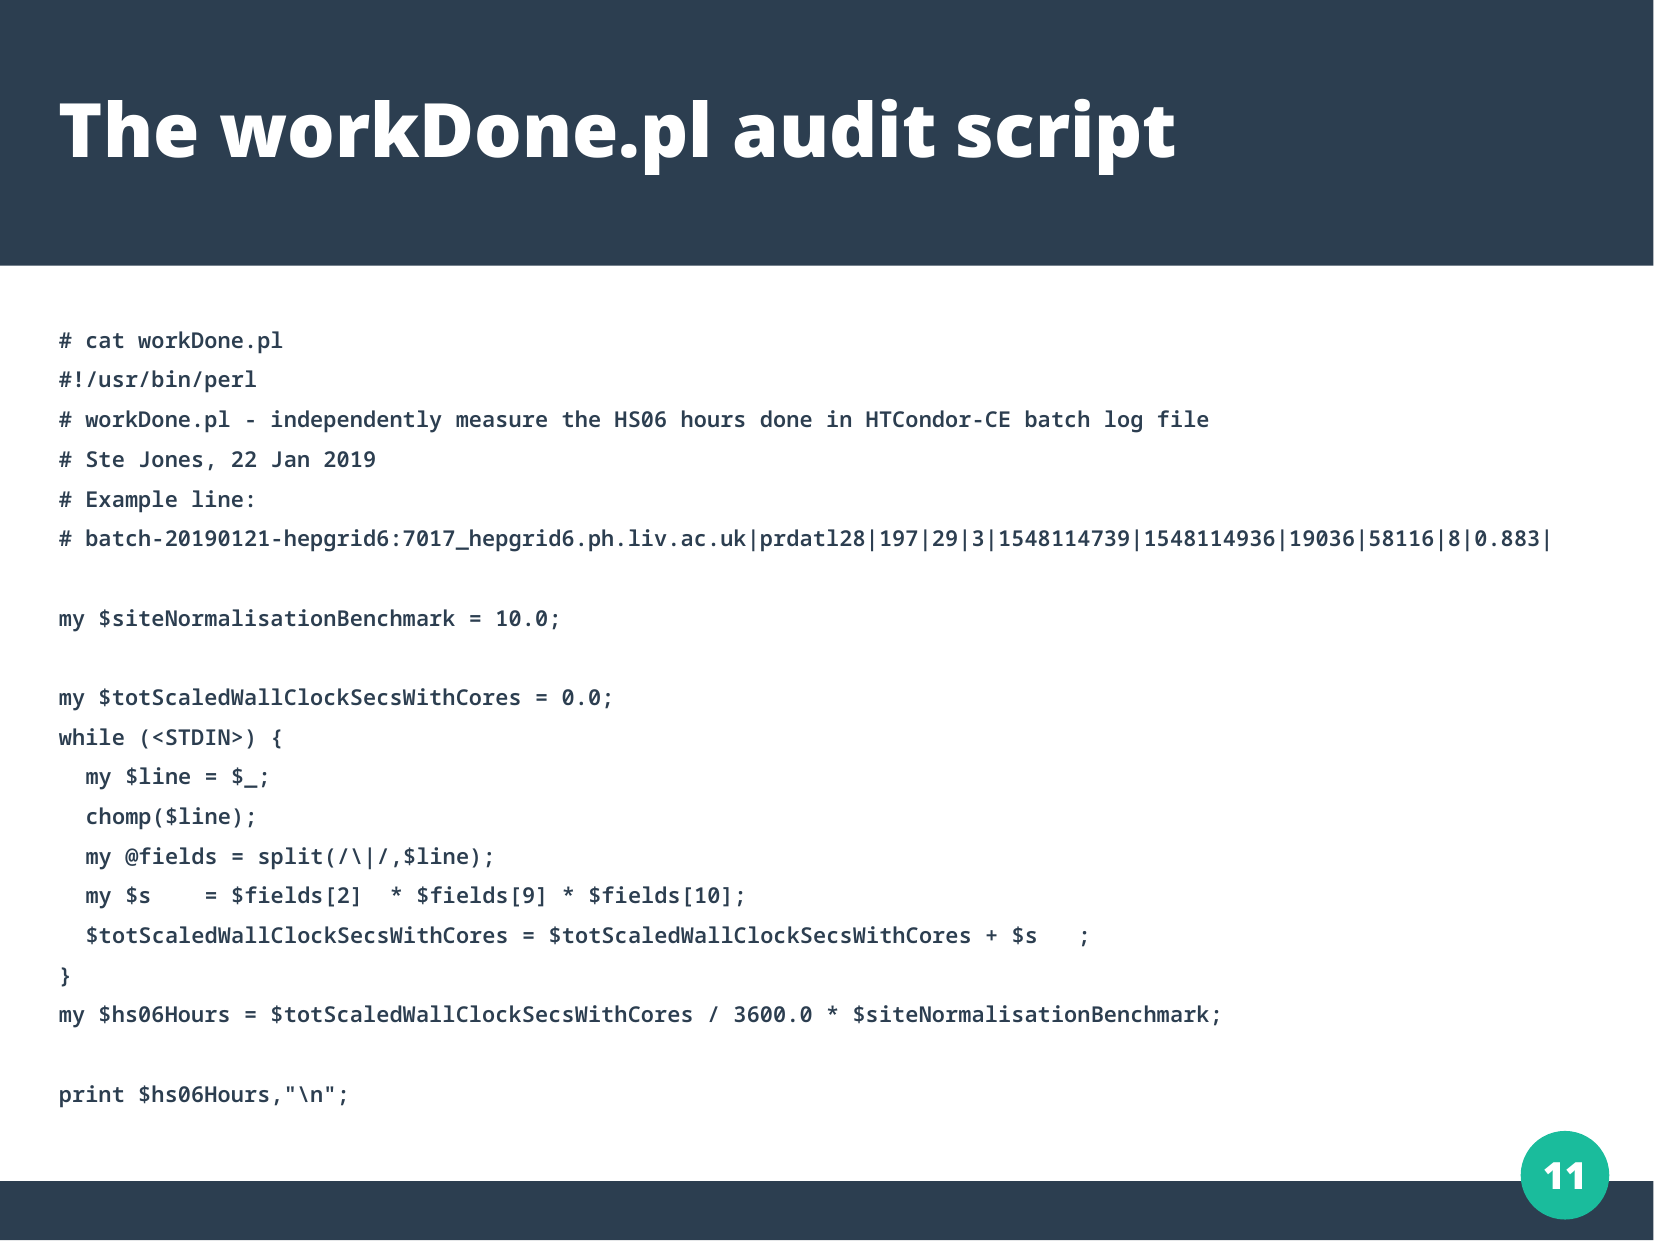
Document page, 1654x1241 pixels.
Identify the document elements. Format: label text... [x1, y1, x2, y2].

list # cat workDone.pl #!/usr/bin/perl # workDone.pl - independently measure the HS06 hours done in HTCondor-CE batch log file # Ste Jones, 22 Jan 2019 # Example line: # batch-20190121-hepgrid6:7017_hepgrid6.ph.liv.ac.uk|prdatl28|197|29|3|1548114739|1548114936|19036|58116|8|0.883| my $siteNormalisationBenchmark = 10.0; my $totScaledWallClockSecsWithCores = 0.0; while (<STDIN>) { my $line = $_; chomp($line); my @fields = split(/\|/,$line); my $s = $fields[2] * $fields[9] * $fields[10]; $totScaledWallClockSecsWithCores = $totScaledWallClockSecsWithCores + $s ; } my $hs06Hours = $totScaledWallClockSecsWithCores / 3600.0 * $siteNormalisationBenchmark; print $hs06Hours,"\n"; [59, 324, 1595, 1152]
title The workDone.pl audit script [59, 49, 1595, 207]
